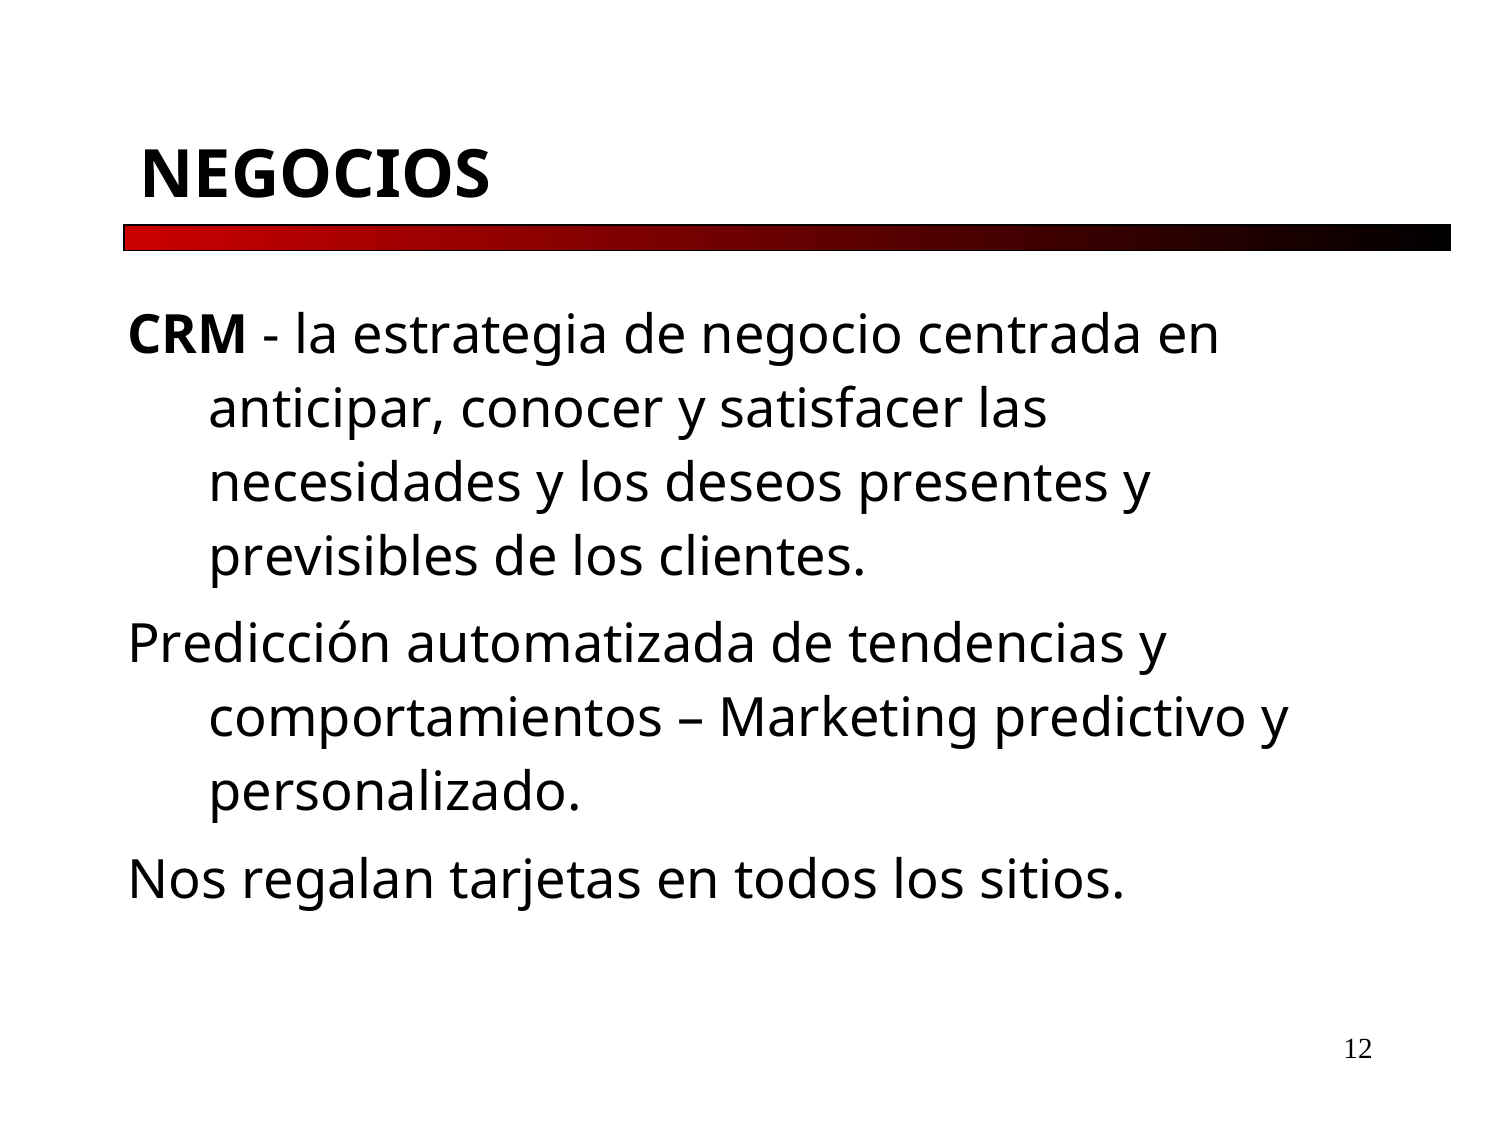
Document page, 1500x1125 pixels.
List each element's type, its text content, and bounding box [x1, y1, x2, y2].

list CRM - la estrategia de negocio centrada en anticipar, conocer y satisfacer las necesidades y los deseos presentes y previsibles de los clientes. Predicción automatizada de tendencias y comportamientos – Marketing predictivo y personalizado. Nos regalan tarjetas en todos los sitios. [112, 287, 1388, 1088]
title NEGOCIOS [125, 62, 1401, 225]
